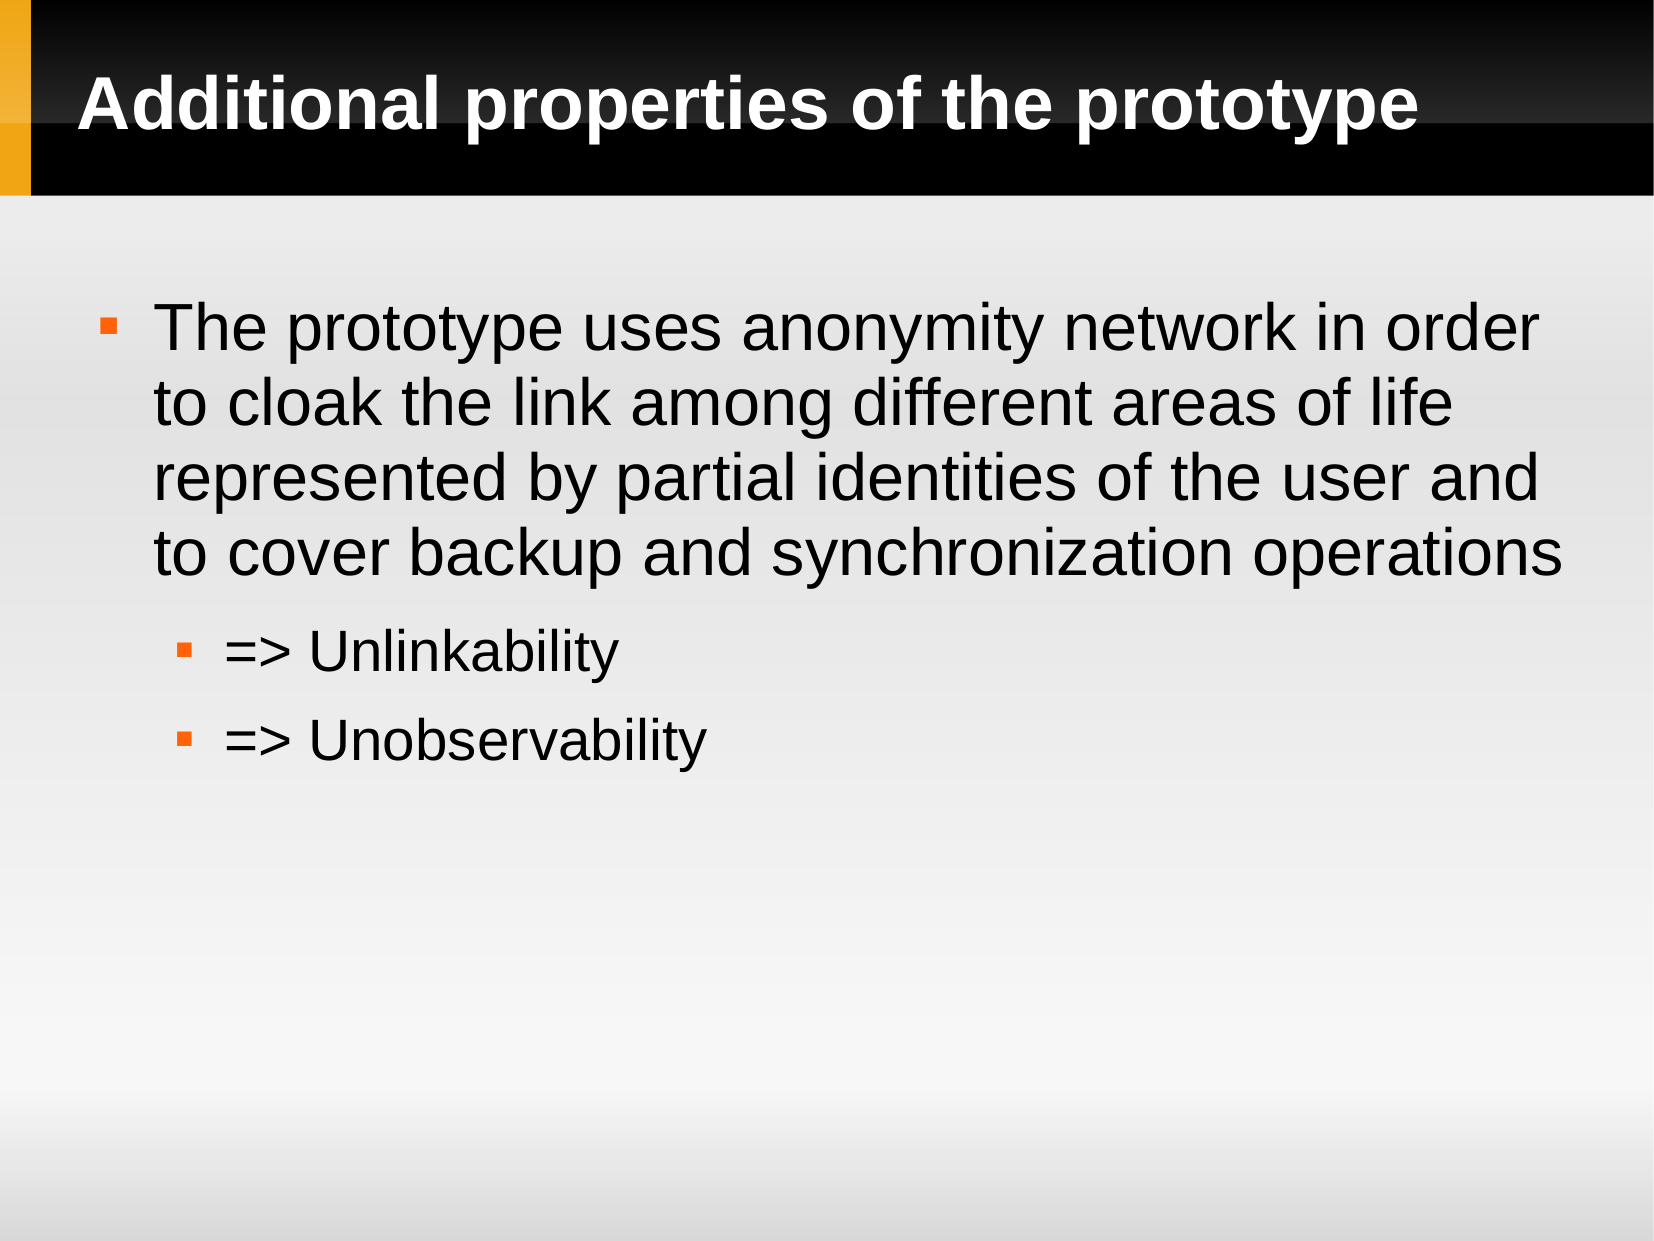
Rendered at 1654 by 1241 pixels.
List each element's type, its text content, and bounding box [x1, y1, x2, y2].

picture [0, 0, 1654, 1241]
title Additional properties of the prototype [76, 7, 1565, 200]
list The prototype uses anonymity network in order to cloak the link among different areas of life represented by partial identities of the user and to cover backup and synchronization operations => Unlinkability => Unobservability [82, 290, 1571, 1094]
